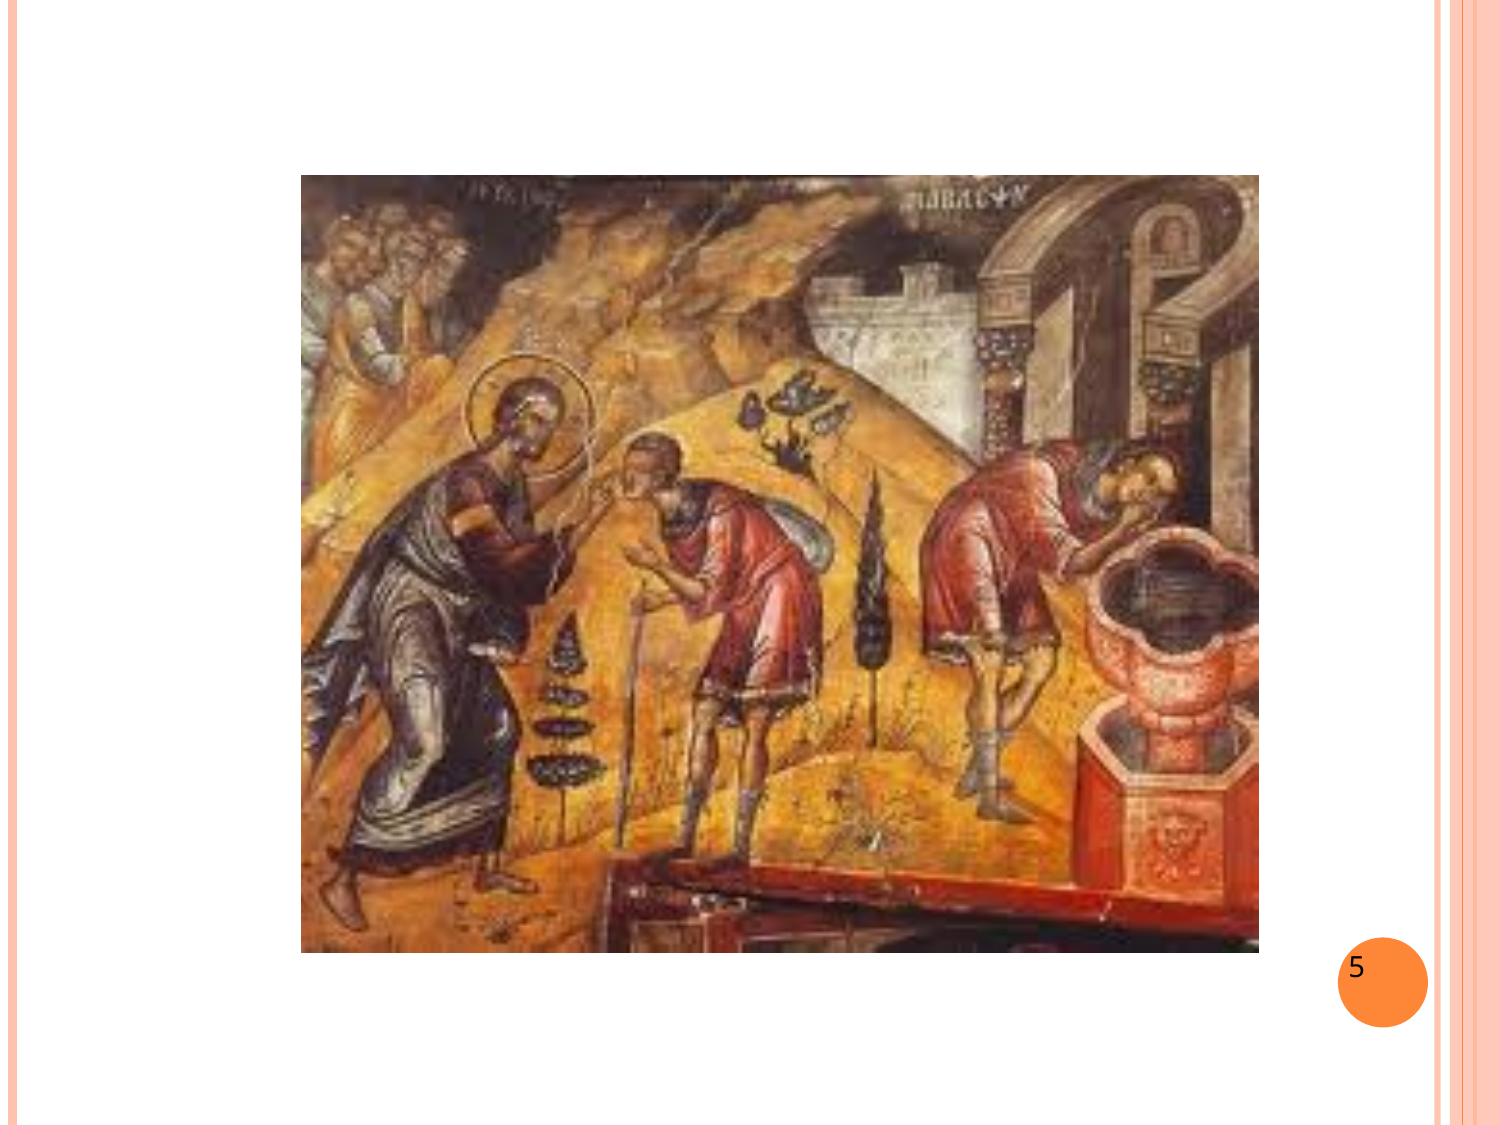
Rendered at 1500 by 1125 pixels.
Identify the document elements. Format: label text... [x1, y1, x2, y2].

picture [301, 175, 1259, 953]
slide_number <αριθμός> [1333, 940, 1434, 1027]
